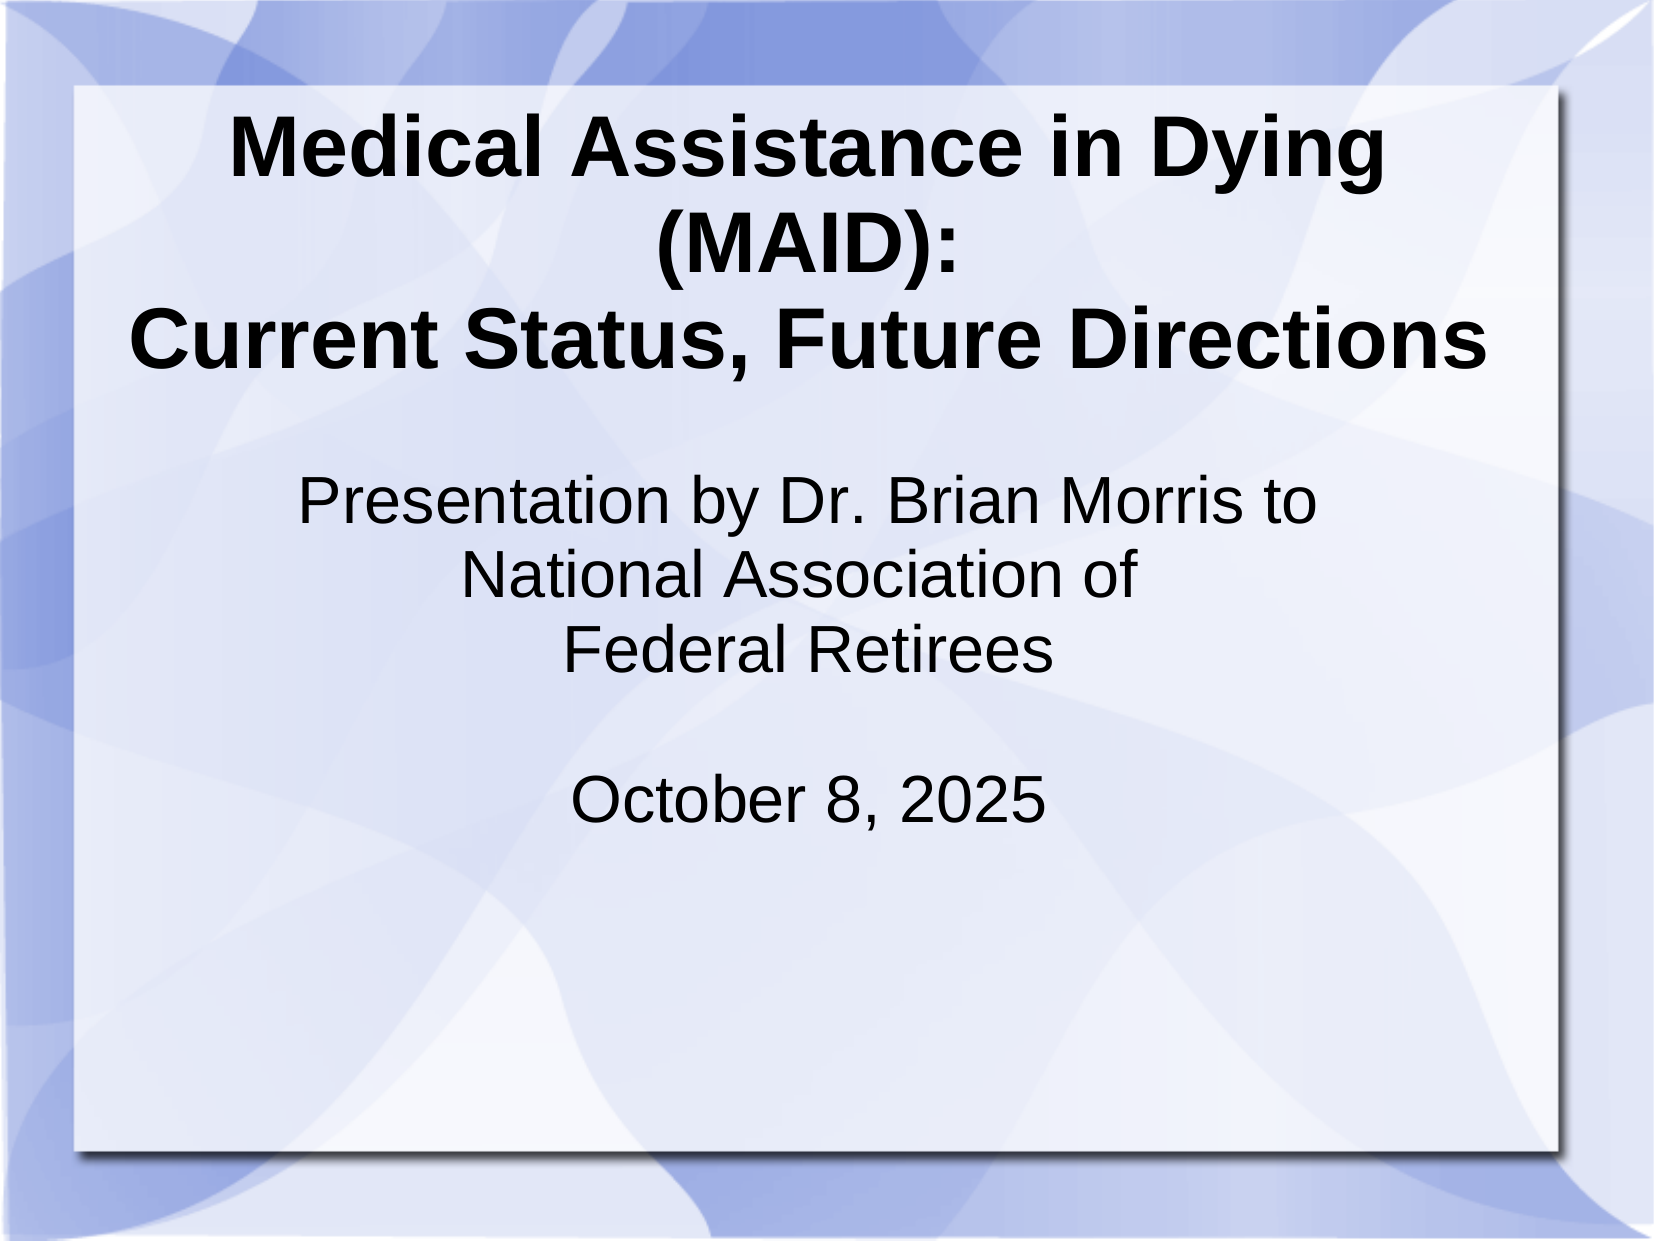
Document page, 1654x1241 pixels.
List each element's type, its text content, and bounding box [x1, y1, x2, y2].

title Medical Assistance in Dying (MAID): Current Status, Future Directions [82, 1, 1536, 387]
picture [0, 0, 1654, 1241]
subtitle Presentation by Dr. Brian Morris to National Association of Federal Retirees October 8, 2025 [129, 324, 1489, 975]
